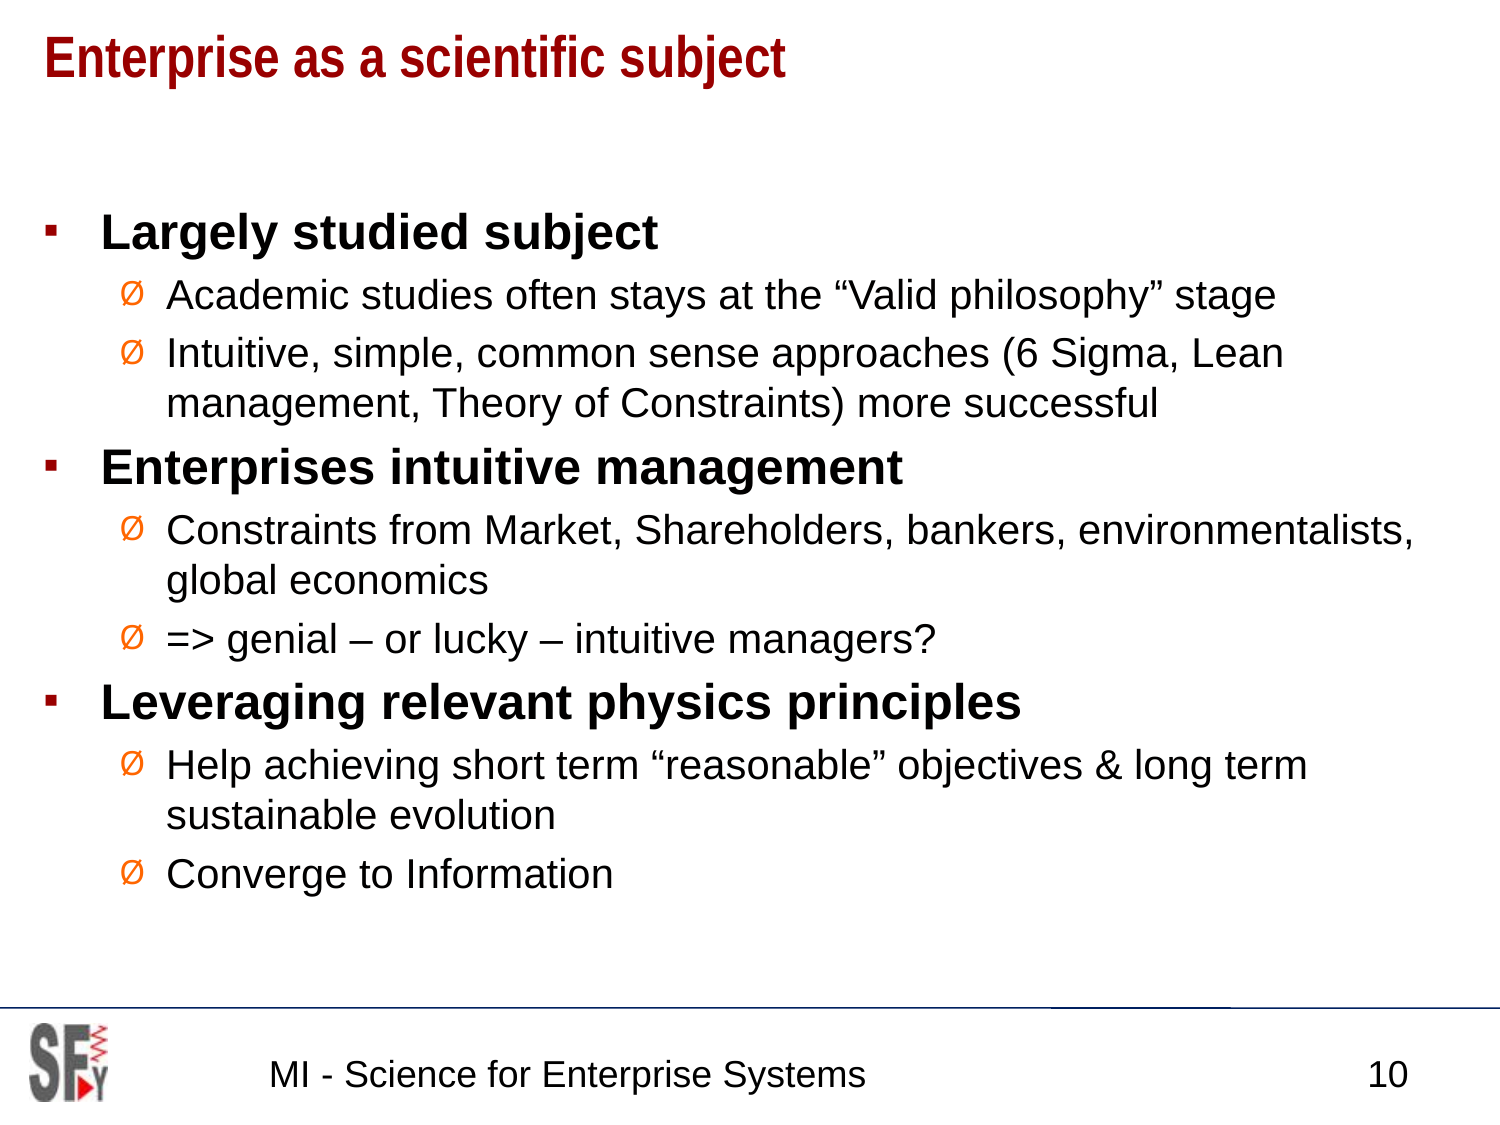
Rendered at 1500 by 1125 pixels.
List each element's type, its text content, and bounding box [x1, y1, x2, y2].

picture [29, 1023, 108, 1102]
slide_number <numéro> [1352, 1034, 1490, 1103]
list Largely studied subject Academic studies often stays at the “Valid philosophy” stage Intuitive, simple, common sense approaches (6 Sigma, Lean management, Theory of Constraints) more successful Enterprises intuitive management Constraints from Market, Shareholders, bankers, environmentalists, global economics => genial – or lucky – intuitive managers? Leveraging relevant physics principles Help achieving short term “reasonable” objectives & long term sustainable evolution Converge to Information [29, 184, 1471, 988]
title Enterprise as a scientific subject [29, 12, 1471, 138]
footer MI - Science for Enterprise Systems [253, 1034, 1336, 1103]
